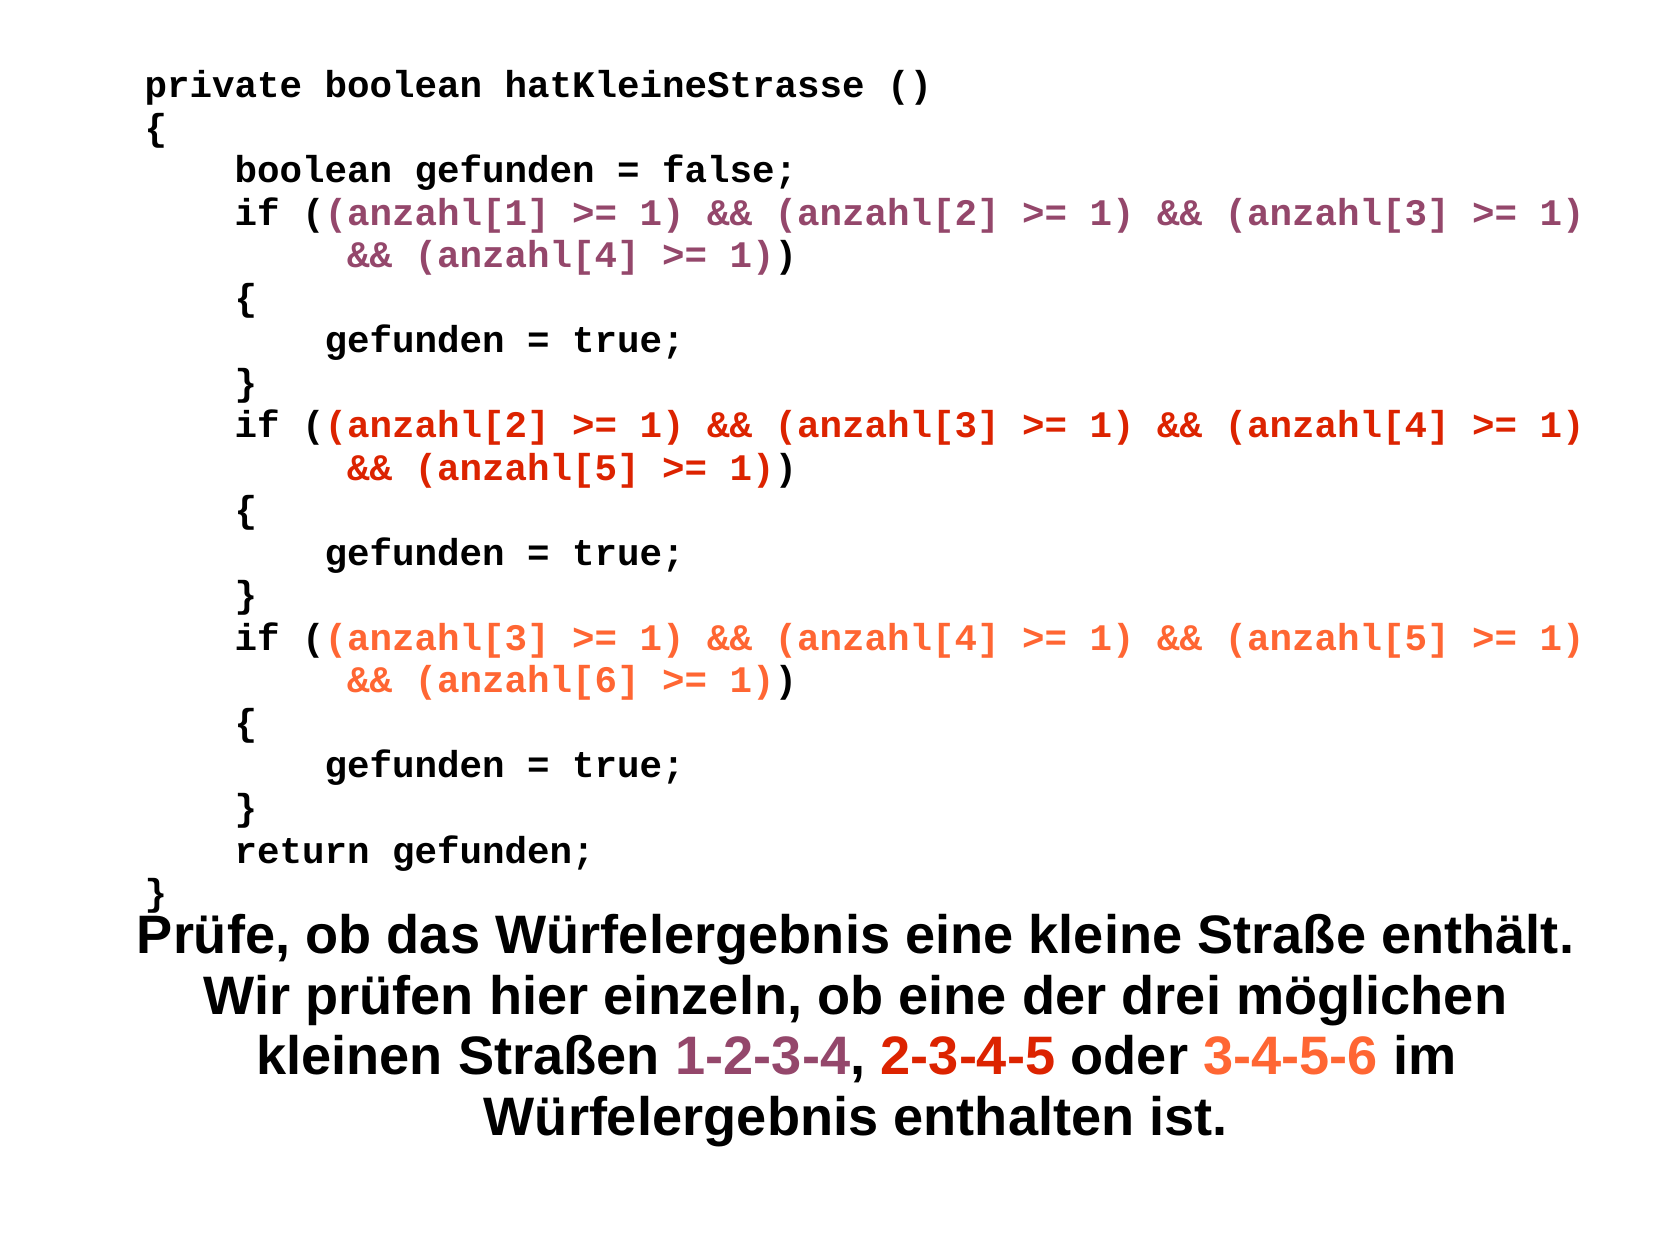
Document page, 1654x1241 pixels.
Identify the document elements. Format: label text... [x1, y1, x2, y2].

text_box private boolean hatKleineStrasse () { boolean gefunden = false; if ((anzahl[1] >= 1) && (anzahl[2] >= 1) && (anzahl[3] >= 1) && (anzahl[4] >= 1)) { gefunden = true; } if ((anzahl[2] >= 1) && (anzahl[3] >= 1) && (anzahl[4] >= 1) && (anzahl[5] >= 1)) { gefunden = true; } if ((anzahl[3] >= 1) && (anzahl[4] >= 1) && (anzahl[5] >= 1) && (anzahl[6] >= 1)) { gefunden = true; } return gefunden; } [129, 59, 1607, 925]
text_box Prüfe, ob das Würfelergebnis eine kleine Straße enthält. Wir prüfen hier einzeln, ob eine der drei möglichen kleinen Straßen 1-2-3-4, 2-3-4-5 oder 3-4-5-6 im Würfelergebnis enthalten ist. [118, 897, 1595, 1161]
